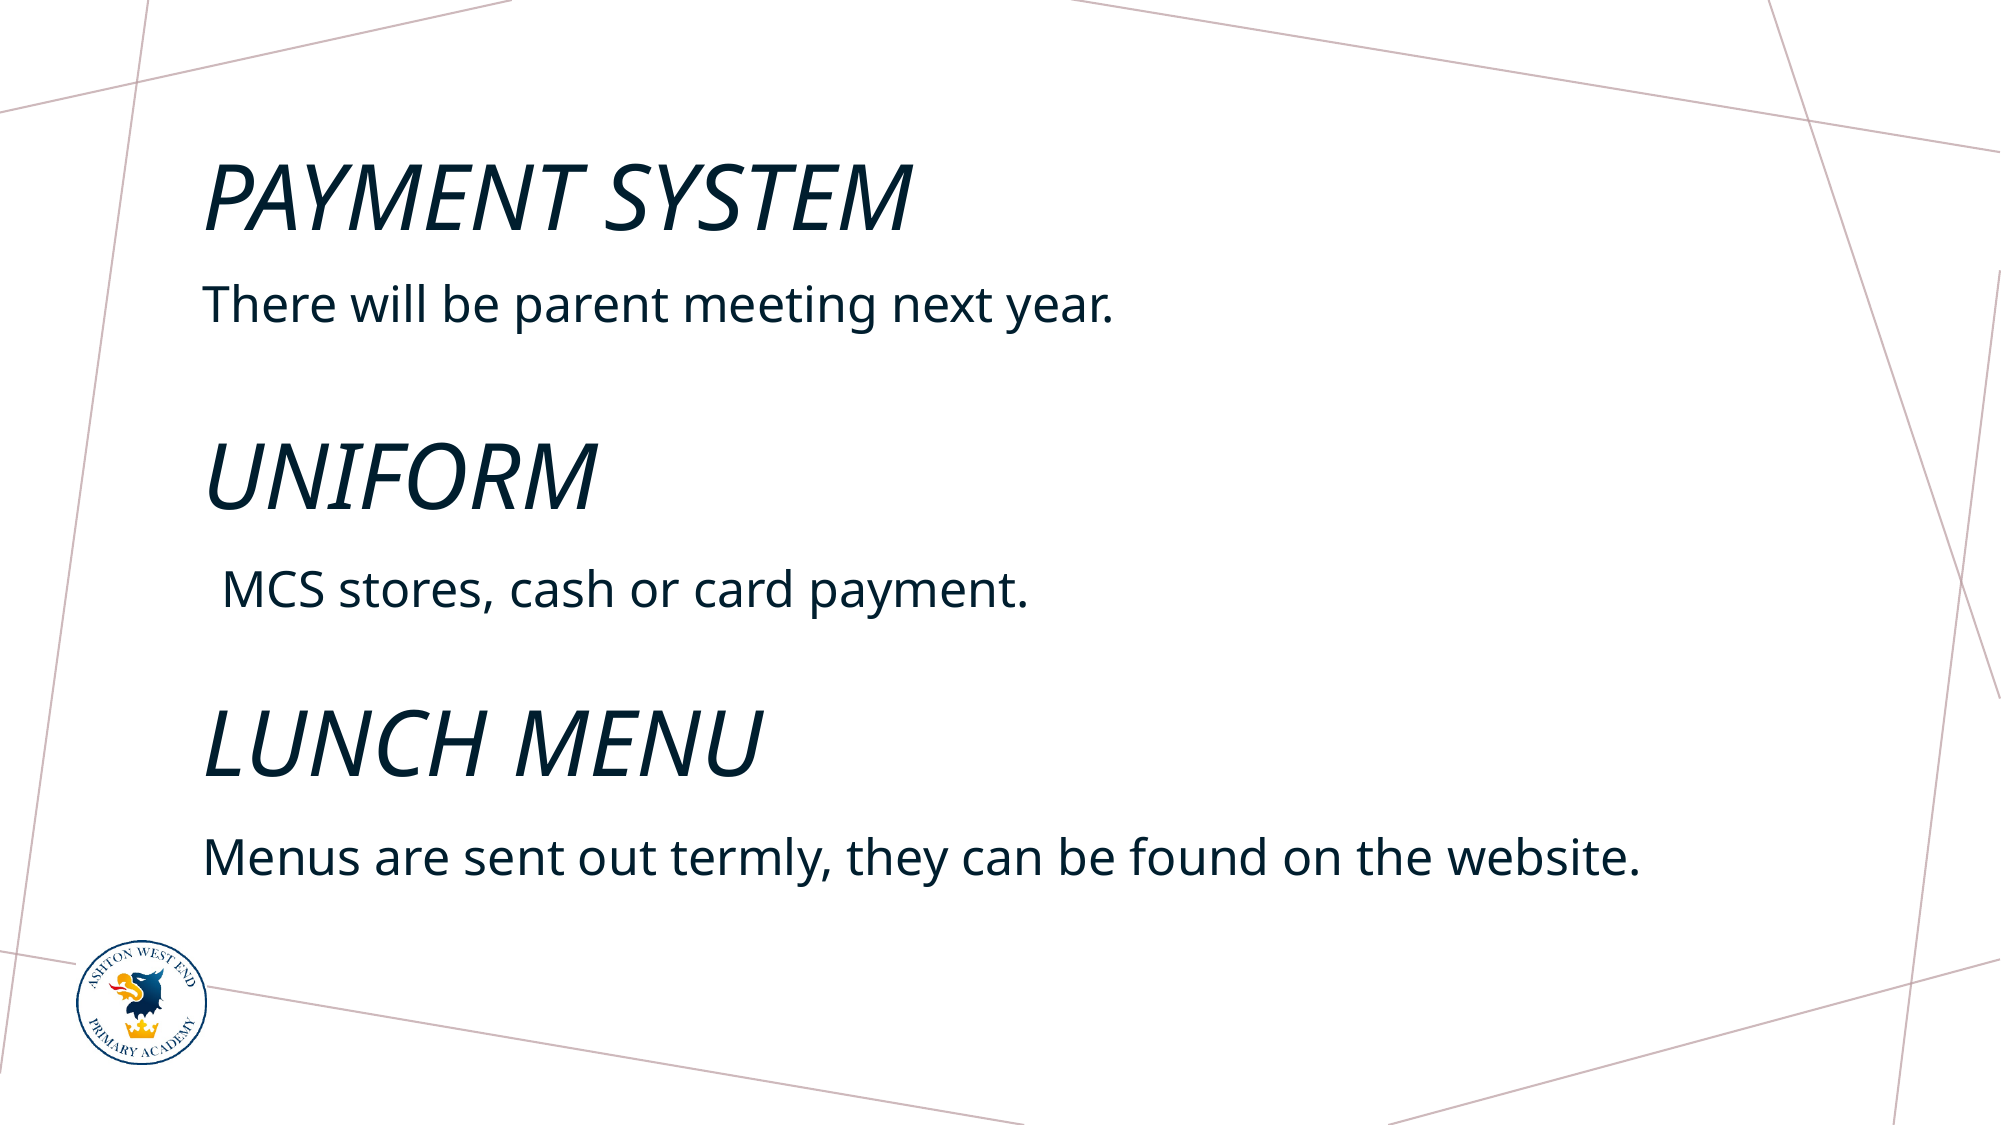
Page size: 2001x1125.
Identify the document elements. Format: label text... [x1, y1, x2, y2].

title Payment system [187, 87, 1813, 264]
list There will be parent meeting next year. [187, 264, 1813, 366]
text_box Menus are sent out termly, they can be found on the website. [187, 817, 1813, 1125]
text_box Lunch Menu [187, 633, 1813, 817]
text_box MCS stores, cash or card payment. [206, 549, 1832, 1125]
picture [76, 940, 187, 1065]
text_box Uniform [187, 366, 1813, 593]
